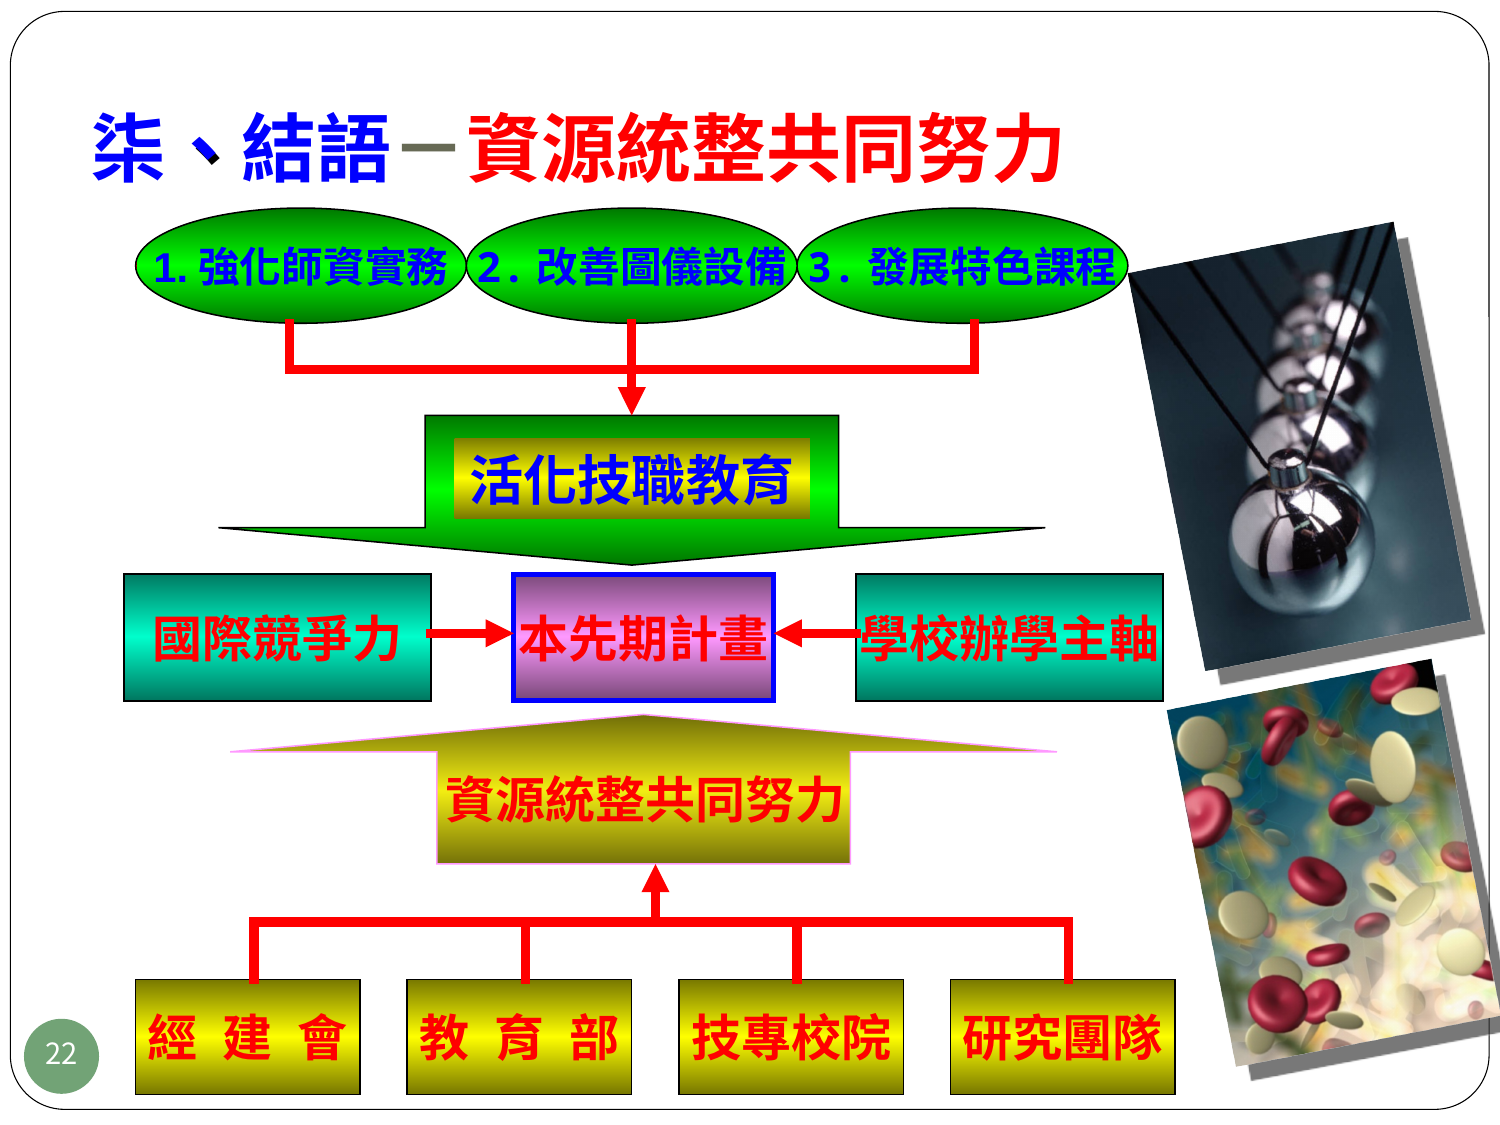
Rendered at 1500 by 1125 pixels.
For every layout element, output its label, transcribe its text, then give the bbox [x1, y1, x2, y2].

text_box 1.強化師資實務 [135, 208, 466, 324]
text_box 3.發展特色課程 [797, 208, 1128, 324]
text_box 教 育 部 [407, 979, 632, 1095]
text_box [230, 714, 1057, 760]
text_box 柒、結語－資源統整共同努力 [76, 42, 1400, 207]
text_box 資源統整共同努力 [430, 760, 963, 837]
picture [1127, 221, 1471, 671]
picture [1171, 658, 1500, 1067]
text_box 學校辦學主軸 [856, 574, 1164, 701]
text_box [436, 837, 851, 864]
text_box 技專校院 [679, 979, 904, 1095]
text_box <編號> [23, 1018, 100, 1094]
text_box 研究團隊 [950, 979, 1176, 1095]
text_box 經 建 會 [135, 979, 361, 1095]
text_box 2.改善圖儀設備 [466, 208, 798, 324]
text_box 本先期計畫 [513, 574, 774, 701]
text_box 國際競爭力 [123, 574, 431, 701]
text_box 活化技職教育 [454, 438, 810, 519]
text_box [218, 415, 1046, 566]
